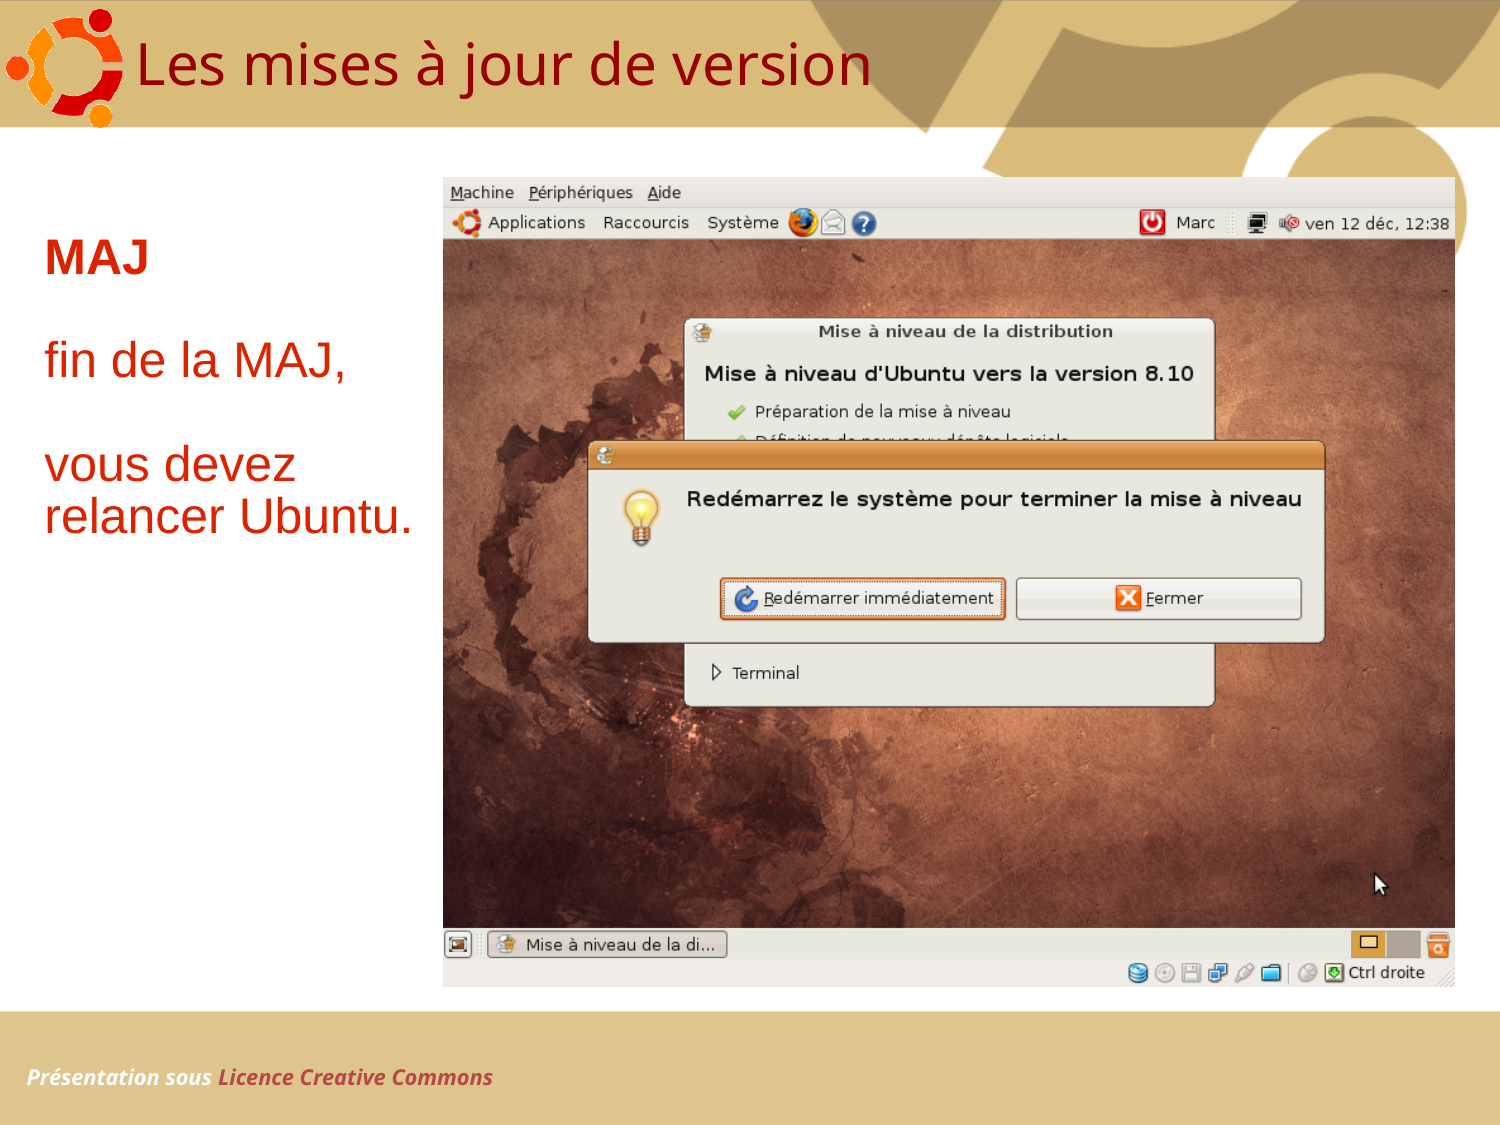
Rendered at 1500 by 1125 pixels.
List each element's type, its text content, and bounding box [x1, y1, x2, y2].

title Les mises à jour de version [135, 0, 1417, 177]
picture [0, 0, 1500, 987]
text_box MAJ fin de la MAJ, vous devez relancer Ubuntu. [29, 225, 443, 680]
